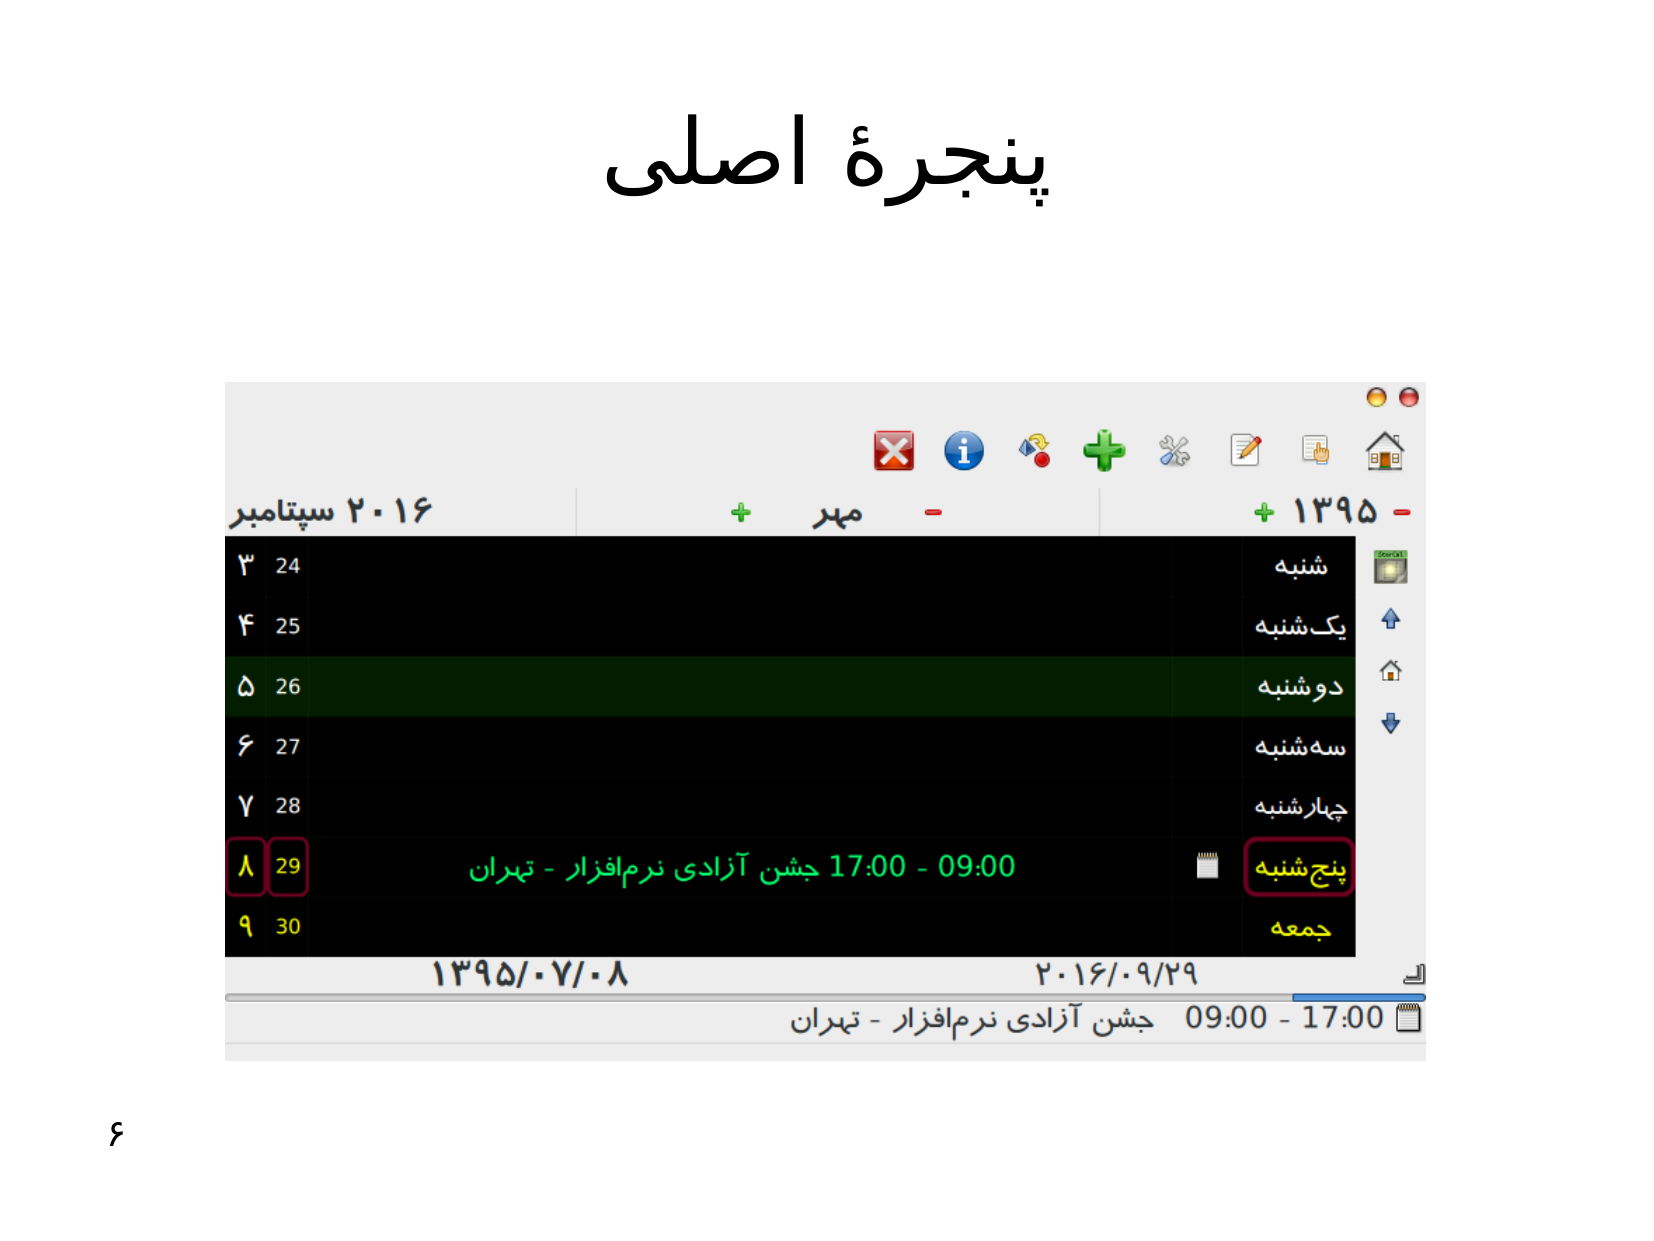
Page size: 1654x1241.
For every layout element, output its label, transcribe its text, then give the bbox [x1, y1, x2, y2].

title پنجرهٔ اصلی [82, 49, 1571, 257]
text_box ۶ [91, 1104, 140, 1175]
picture [225, 382, 1426, 1061]
